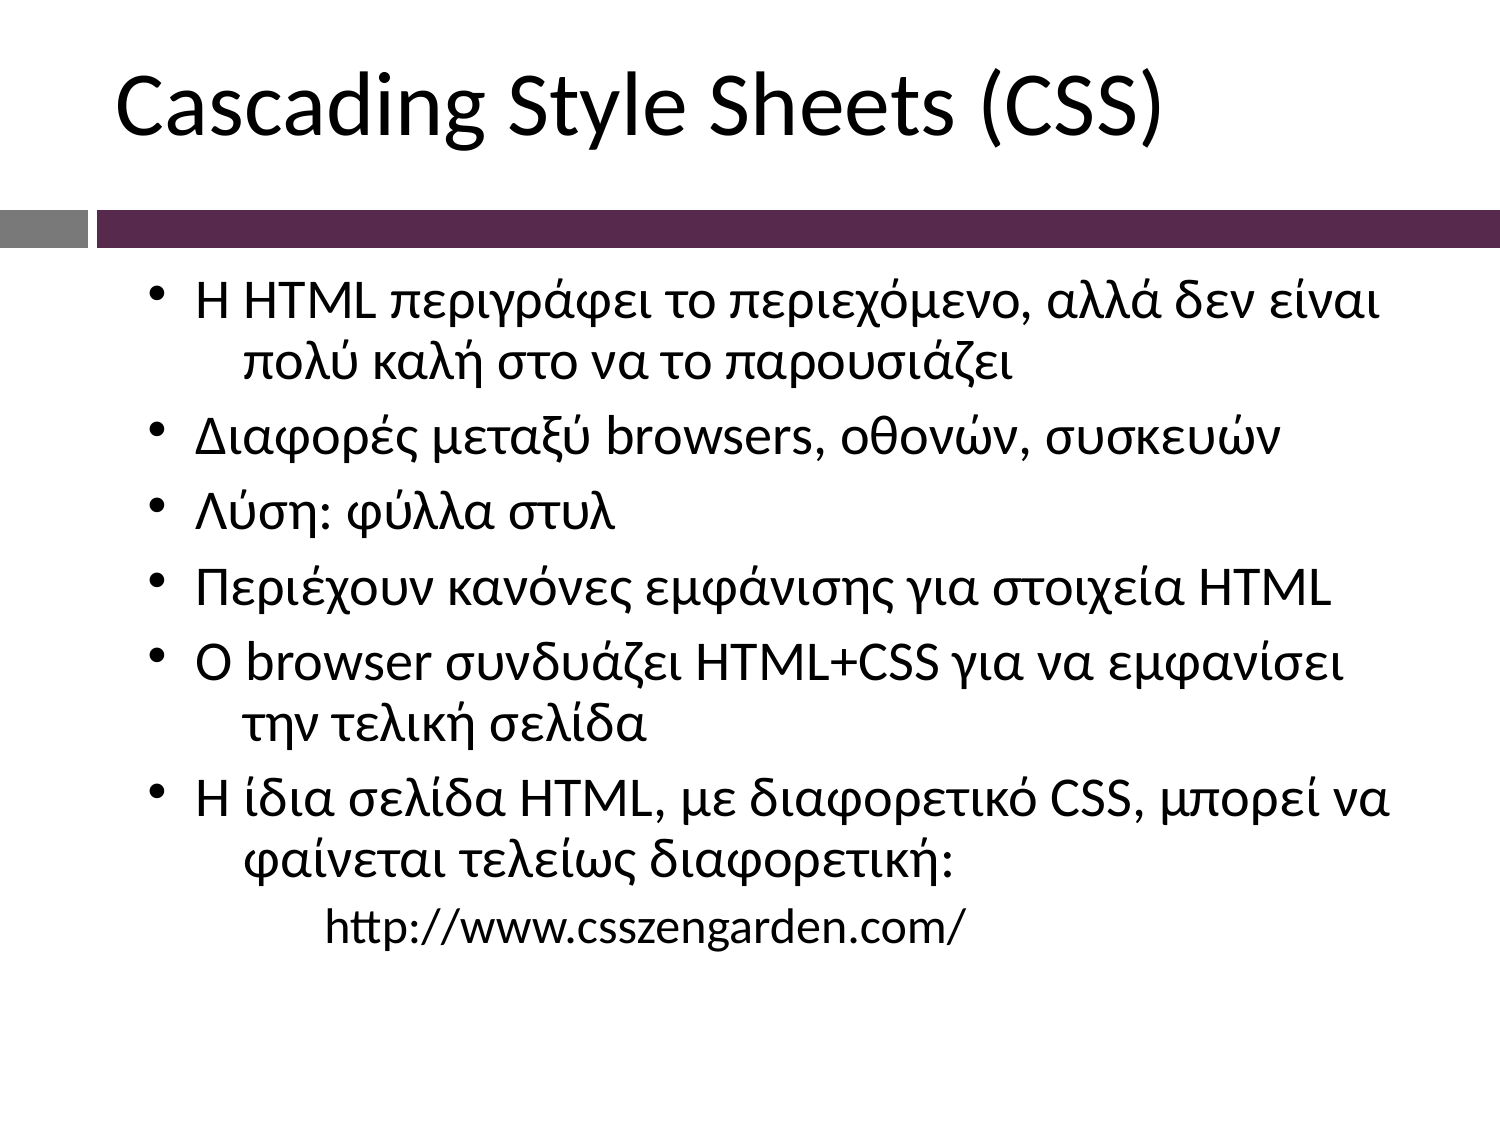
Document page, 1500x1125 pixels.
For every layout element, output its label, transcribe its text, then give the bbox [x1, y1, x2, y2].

title Cascading Style Sheets (CSS) [100, 19, 1438, 182]
list Η HTML περιγράφει το περιεχόμενο, αλλά δεν είναι πολύ καλή στο να το παρουσιάζει Διαφορές μεταξύ browsers, οθονών, συσκευών Λύση: φύλλα στυλ Περιέχουν κανόνες εμφάνισης για στοιχεία HTML Ο browser συνδυάζει HTML+CSS για να εμφανίσει την τελική σελίδα Η ίδια σελίδα HTML, με διαφορετικό CSS, μπορεί να φαίνεται τελείως διαφορετική: http://www.csszengarden.com/ [100, 262, 1438, 1000]
